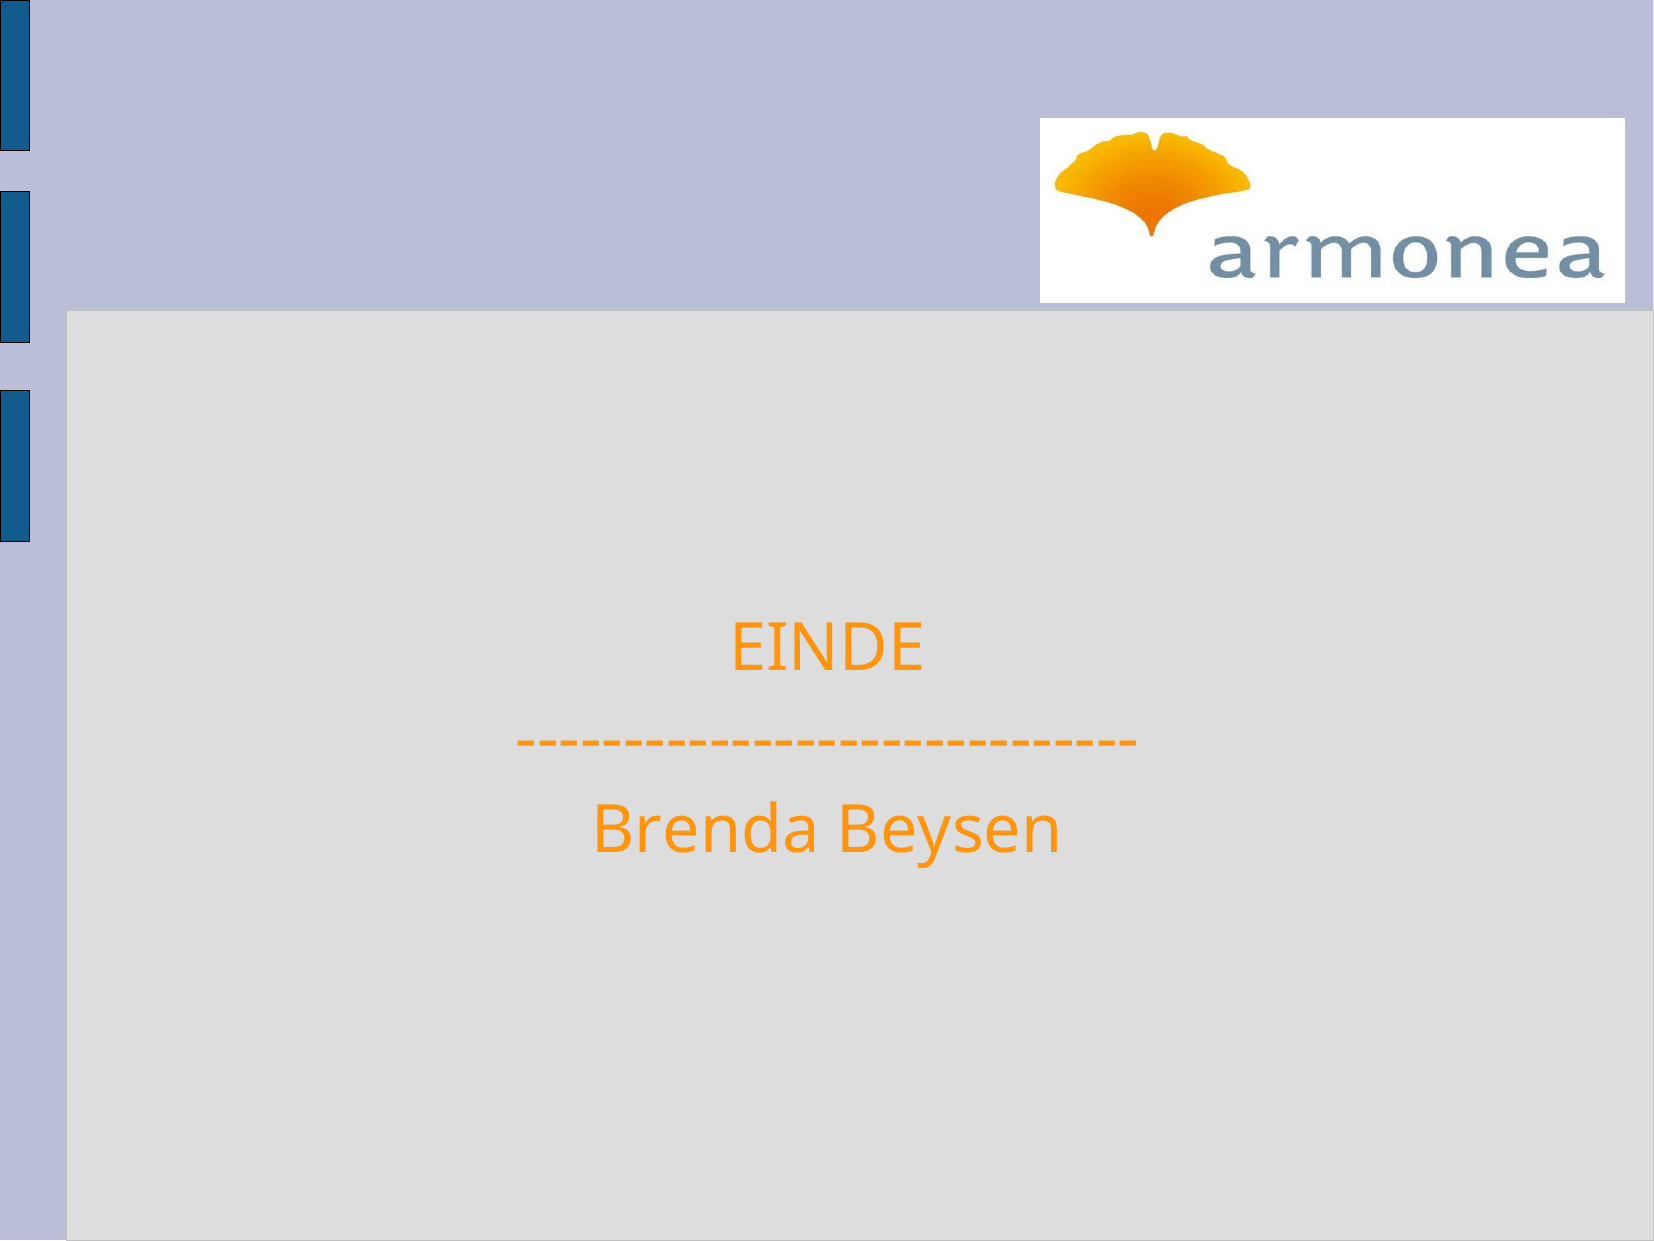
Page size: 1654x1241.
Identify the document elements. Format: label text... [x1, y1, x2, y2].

picture [1040, 118, 1625, 303]
subtitle EINDE ----------------------------- Brenda Beysen [121, 352, 1534, 1119]
